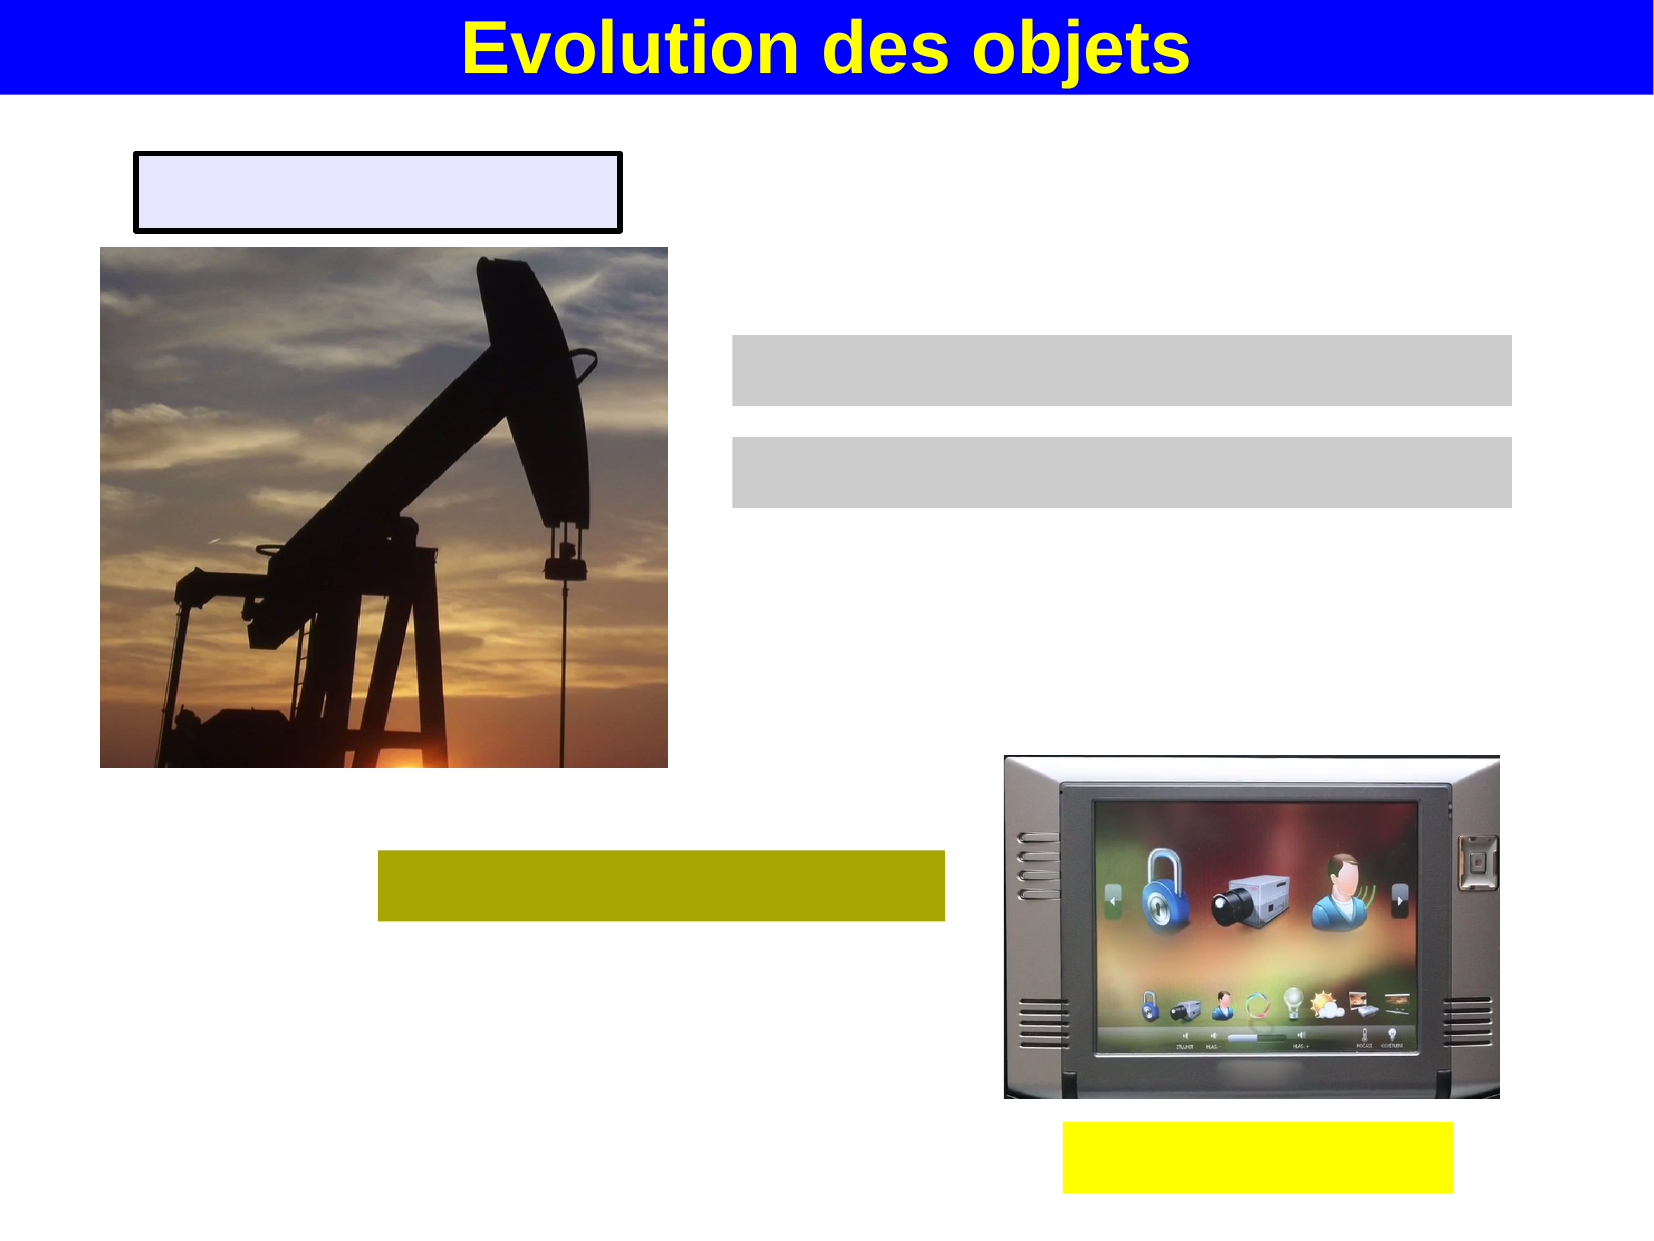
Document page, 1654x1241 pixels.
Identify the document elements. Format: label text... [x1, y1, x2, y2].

text_box [377, 850, 945, 922]
text_box [732, 335, 1512, 407]
text_box [732, 437, 1512, 509]
picture [100, 247, 668, 768]
picture [1003, 755, 1501, 1099]
title Evolution des objets [0, 0, 1654, 95]
text_box [1062, 1122, 1453, 1194]
text_box [135, 153, 621, 231]
